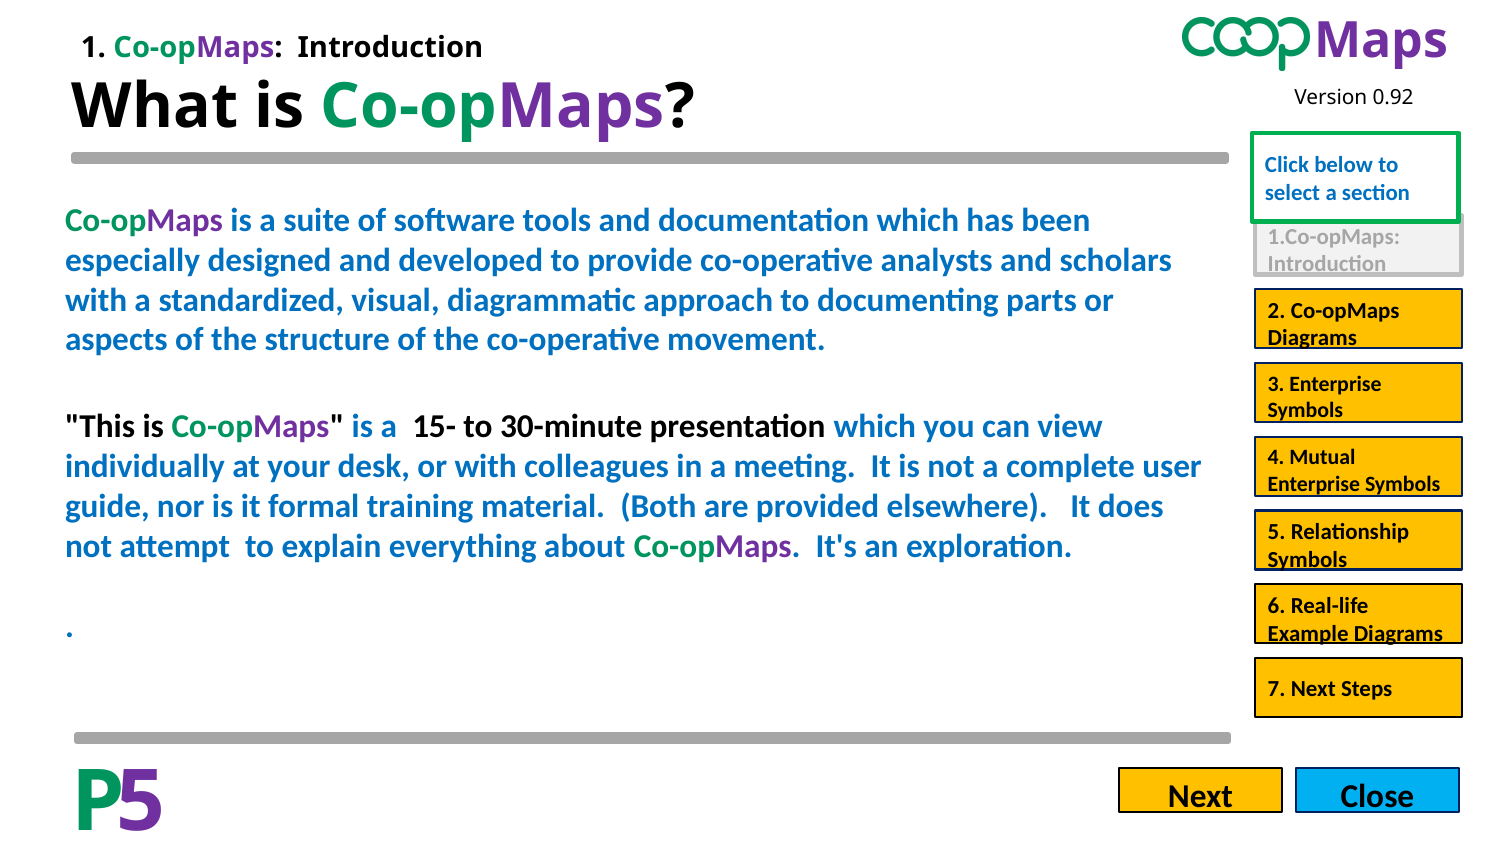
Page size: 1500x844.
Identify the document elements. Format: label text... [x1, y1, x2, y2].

text_box 1.Co-opMaps: Introduction [1254, 215, 1462, 275]
text_box Next [1119, 767, 1282, 813]
text_box Co-opMaps is a suite of software tools and documentation which has been especially designed and developed to provide co-operative analysts and scholars with a standardized, visual, diagrammatic approach to documenting parts or aspects of the structure of the co-operative movement. [59, 191, 1226, 384]
text_box Close [1296, 767, 1459, 813]
text_box What is Co-opMaps? [59, 59, 723, 148]
text_box Maps [1299, 0, 1460, 76]
text_box P [59, 738, 103, 827]
text_box 7. Next Steps [1254, 658, 1462, 718]
text_box 5. Relationship Symbols [1254, 510, 1462, 570]
text_box [76, 735, 1229, 742]
text_box [74, 154, 1226, 161]
text_box 5 [103, 744, 199, 827]
text_box Version 0.92 [1281, 73, 1459, 119]
text_box 4. Mutual Enterprise Symbols [1254, 436, 1462, 496]
text_box 2. Co-opMaps Diagrams [1254, 289, 1462, 349]
text_box 3. Enterprise Symbols [1254, 362, 1462, 422]
text_box 6. Real-life Example Diagrams [1254, 584, 1462, 644]
text_box 1. Co-opMaps: Introduction [68, 22, 490, 59]
text_box Click below to select a section [1252, 132, 1459, 222]
picture [1181, 17, 1310, 71]
text_box "This is Co-opMaps" is a 15- to 30-minute presentation which you can view individually at your desk, or with colleagues in a meeting. It is not a complete user guide, nor is it formal training material. (Both are provided elsewhere). It does not attempt to explain everything about Co-opMaps. It's an exploration. . [59, 398, 1226, 621]
